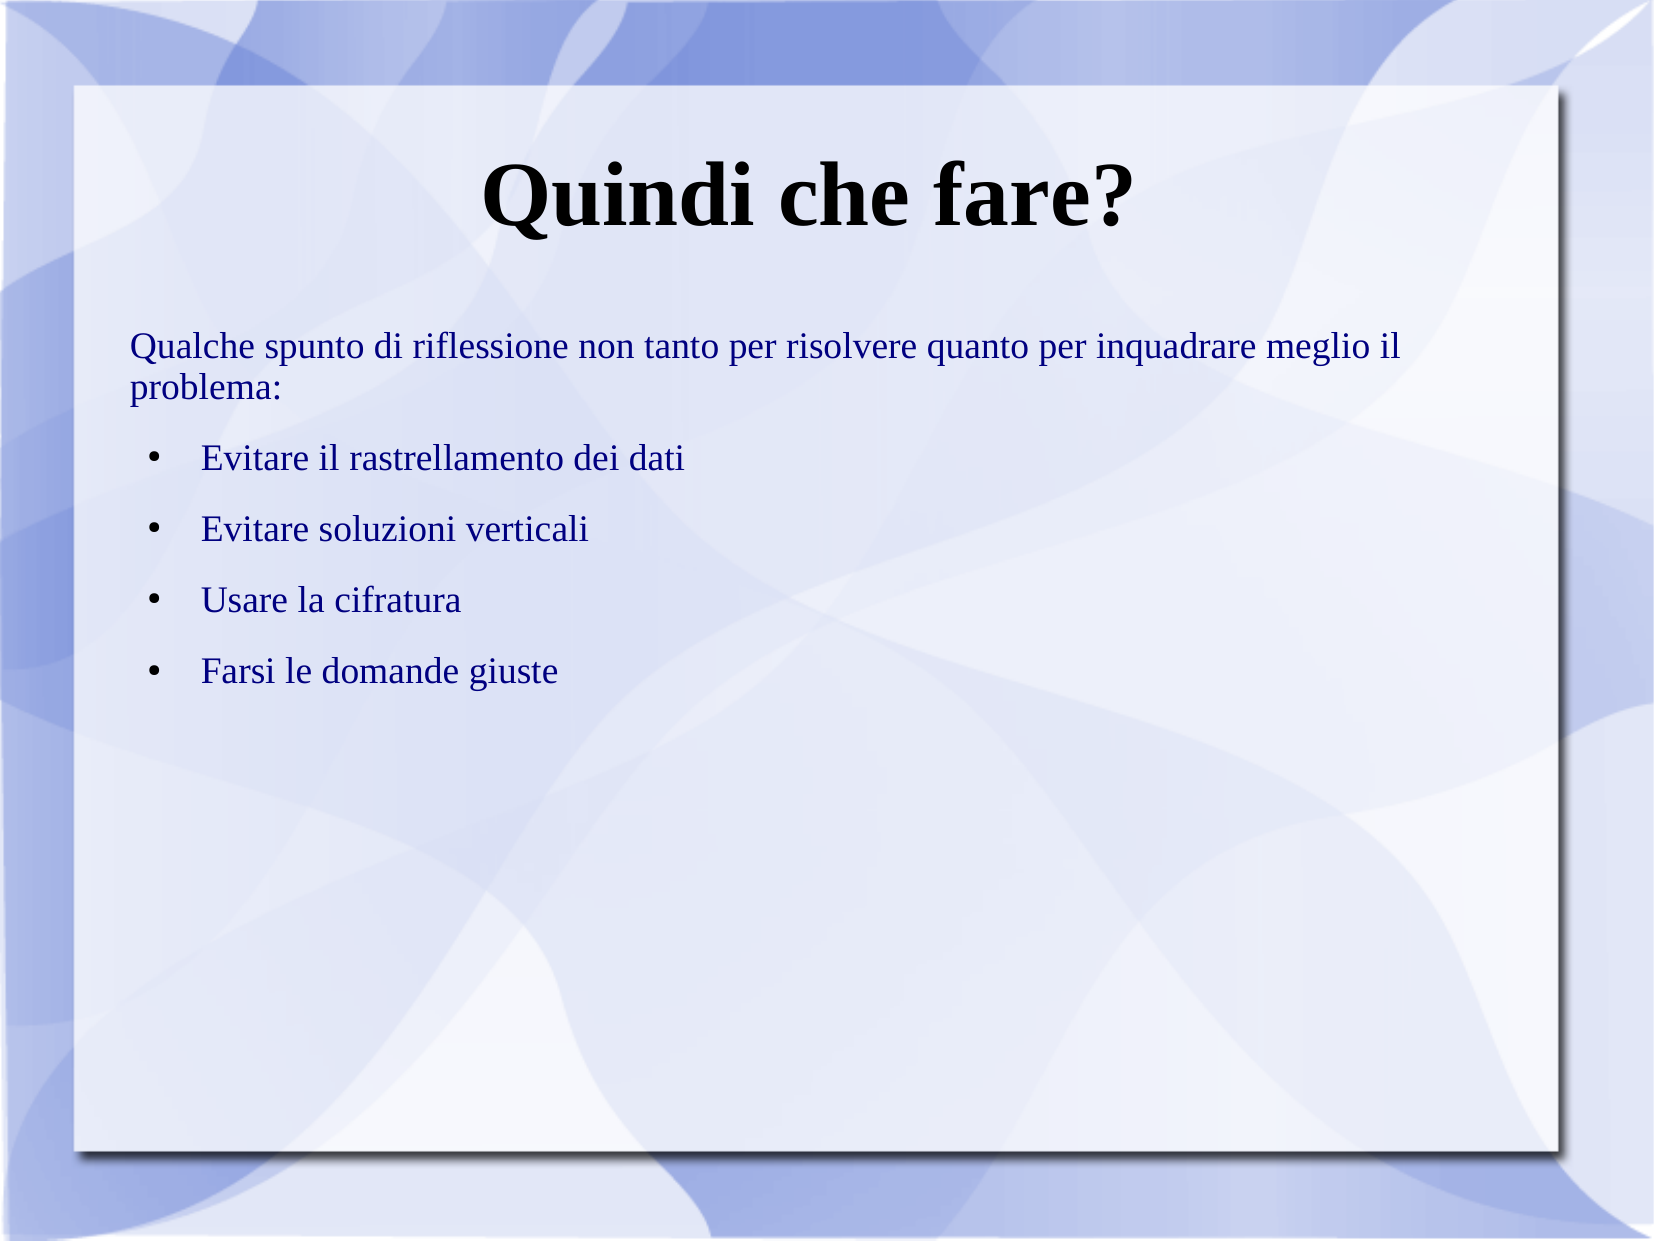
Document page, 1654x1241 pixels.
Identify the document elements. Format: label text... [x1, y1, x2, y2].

list Qualche spunto di riflessione non tanto per risolvere quanto per inquadrare meglio il problema: Evitare il rastrellamento dei dati Evitare soluzioni verticali Usare la cifratura Farsi le domande giuste [129, 324, 1489, 1045]
picture [0, 0, 1654, 1241]
title Quindi che fare? [82, 90, 1536, 298]
